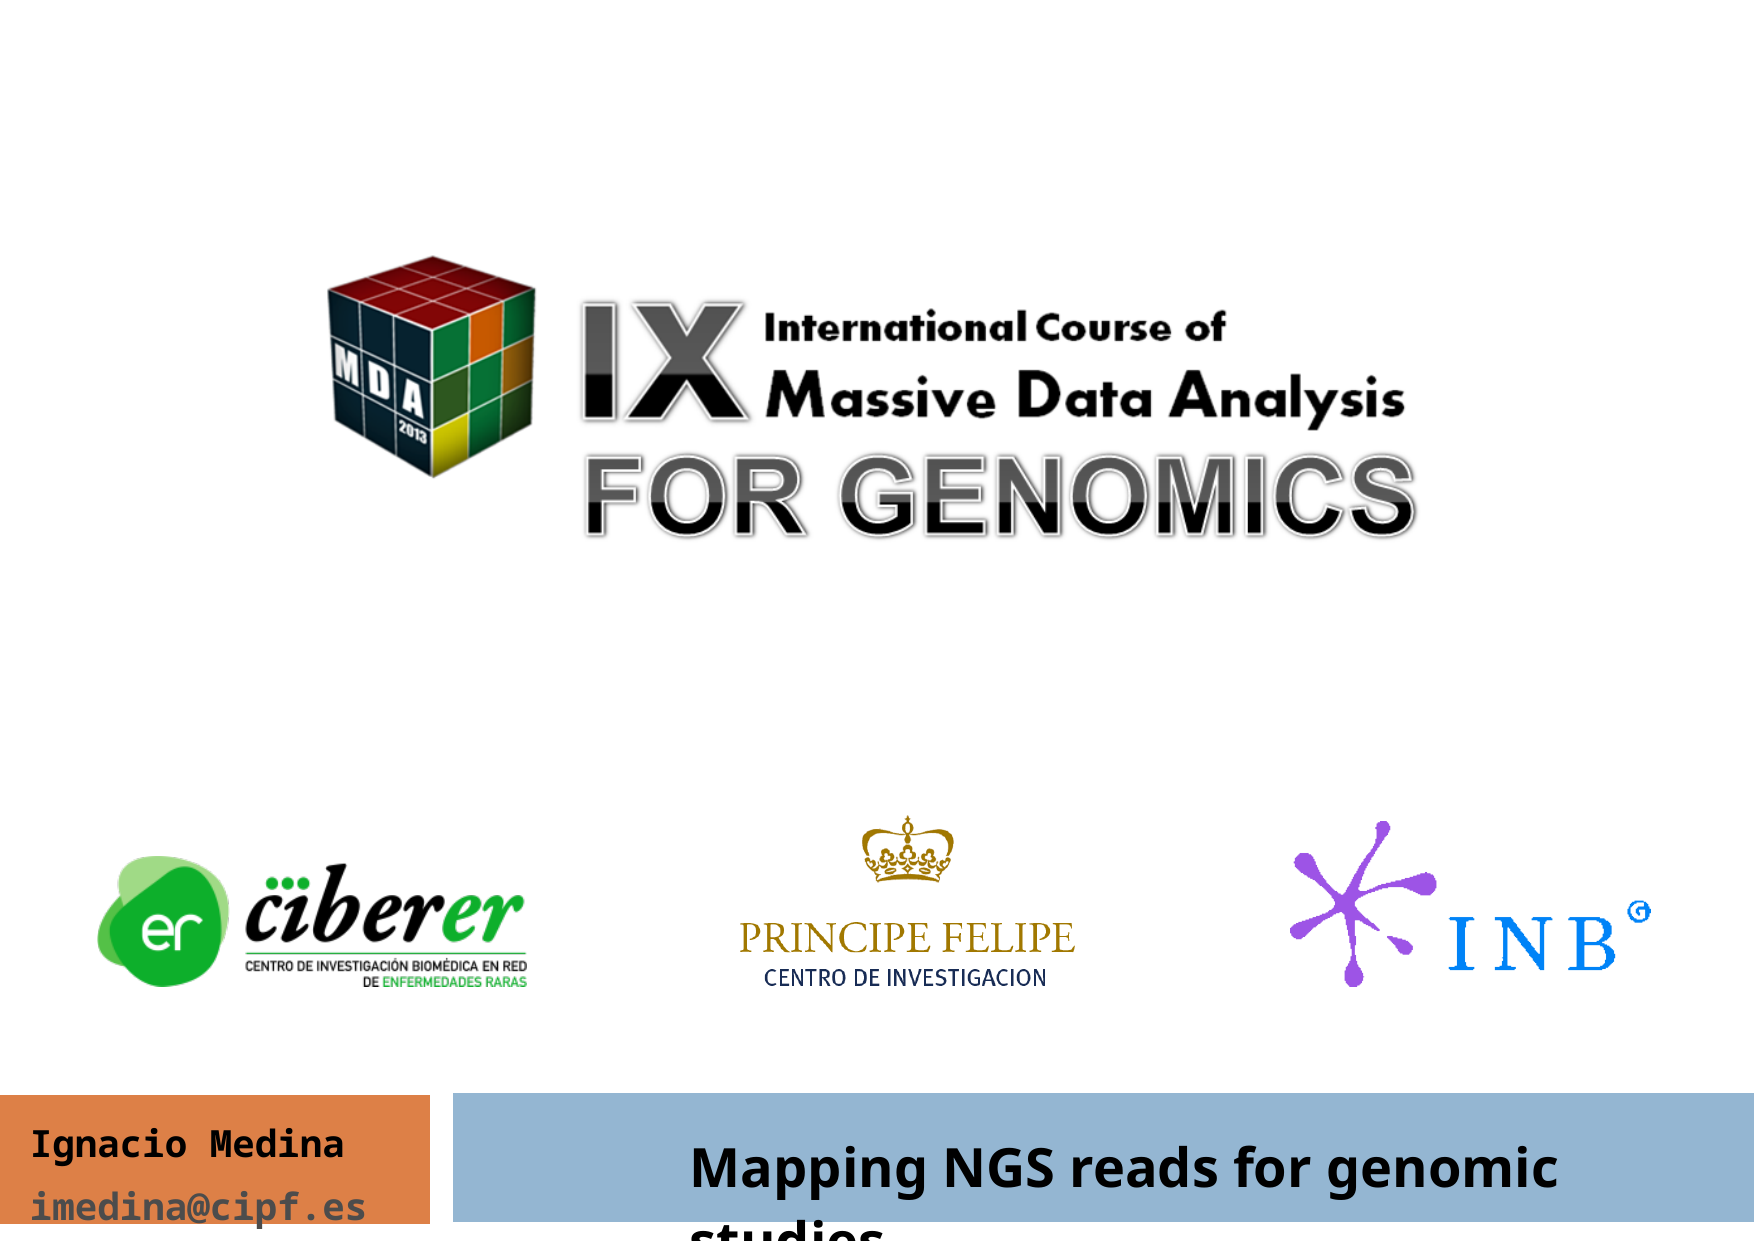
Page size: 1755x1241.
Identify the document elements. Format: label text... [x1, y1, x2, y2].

text_box Ignacio Medina imedina@cipf.es [15, 1110, 406, 1213]
text_box Mapping NGS reads for genomic studies [675, 1122, 1726, 1200]
picture [97, 856, 527, 987]
picture [325, 242, 1429, 566]
picture [1290, 821, 1651, 987]
picture [737, 815, 1078, 987]
